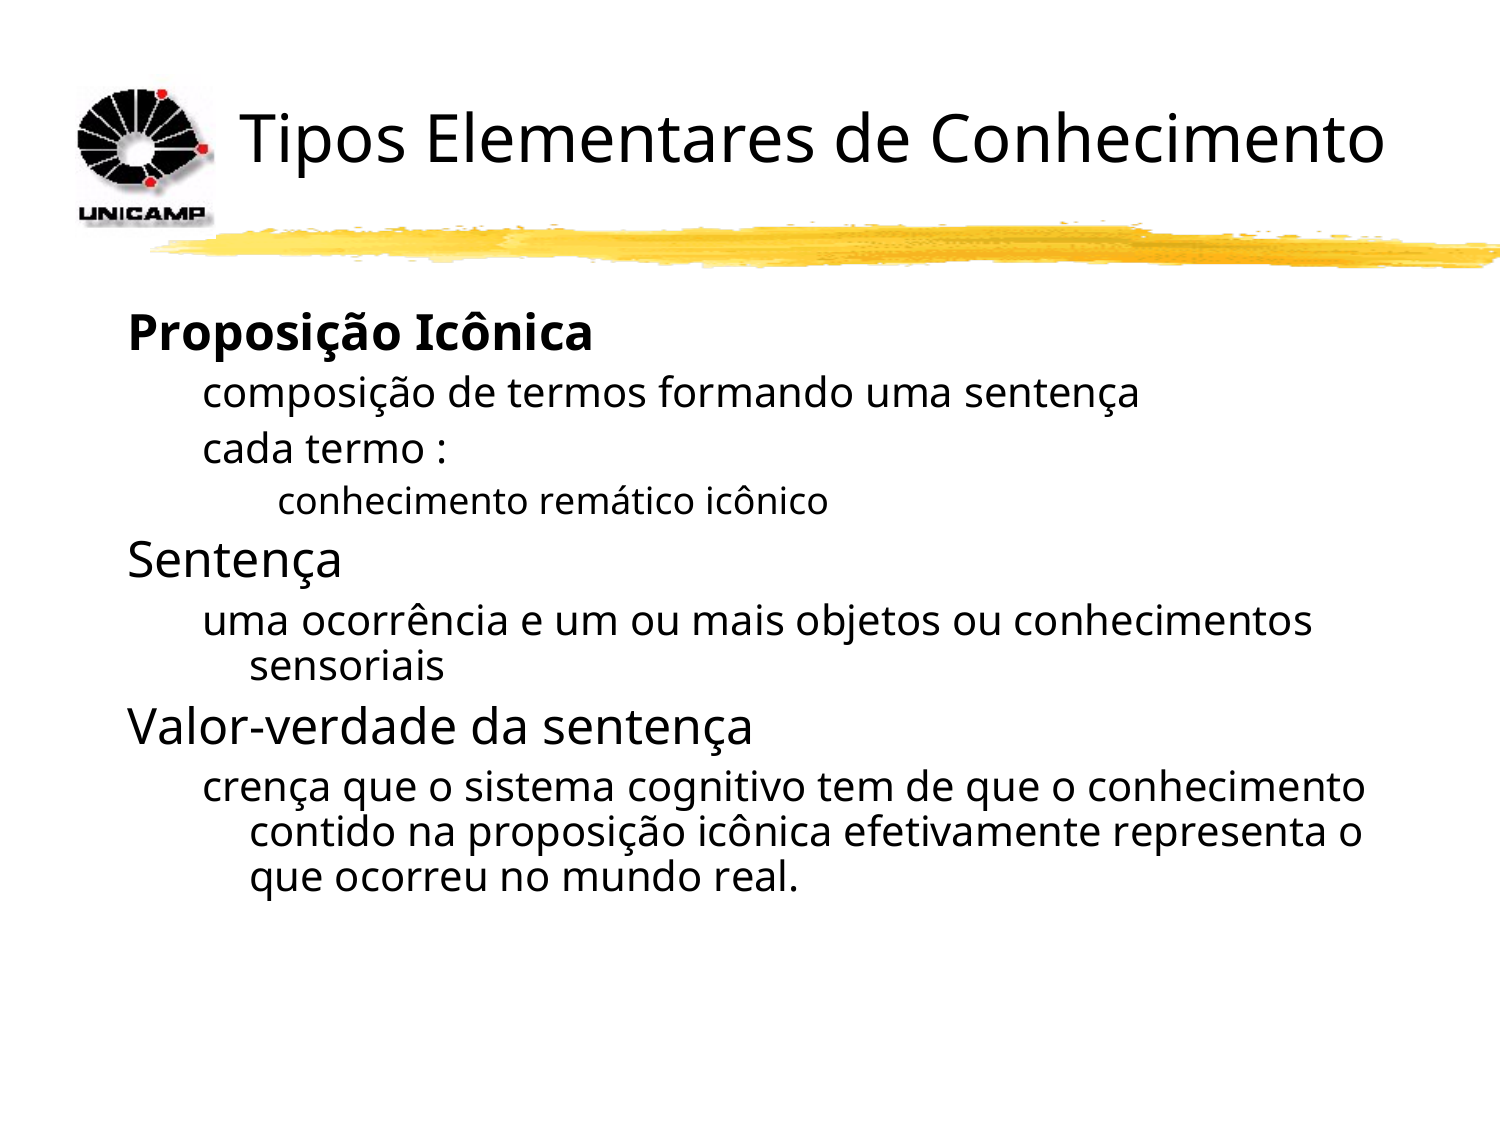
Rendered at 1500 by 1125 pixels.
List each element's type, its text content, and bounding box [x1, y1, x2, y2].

text_box Tipos Elementares de Conhecimento [224, 89, 1500, 193]
picture [75, 74, 1500, 279]
text_box Proposição Icônica composição de termos formando uma sentença cada termo : conhecimento remático icônico Sentença uma ocorrência e um ou mais objetos ou conhecimentos sensoriais Valor-verdade da sentença crença que o sistema cognitivo tem de que o conhecimento contido na proposição icônica efetivamente representa o que ocorreu no mundo real. [112, 299, 1388, 1041]
